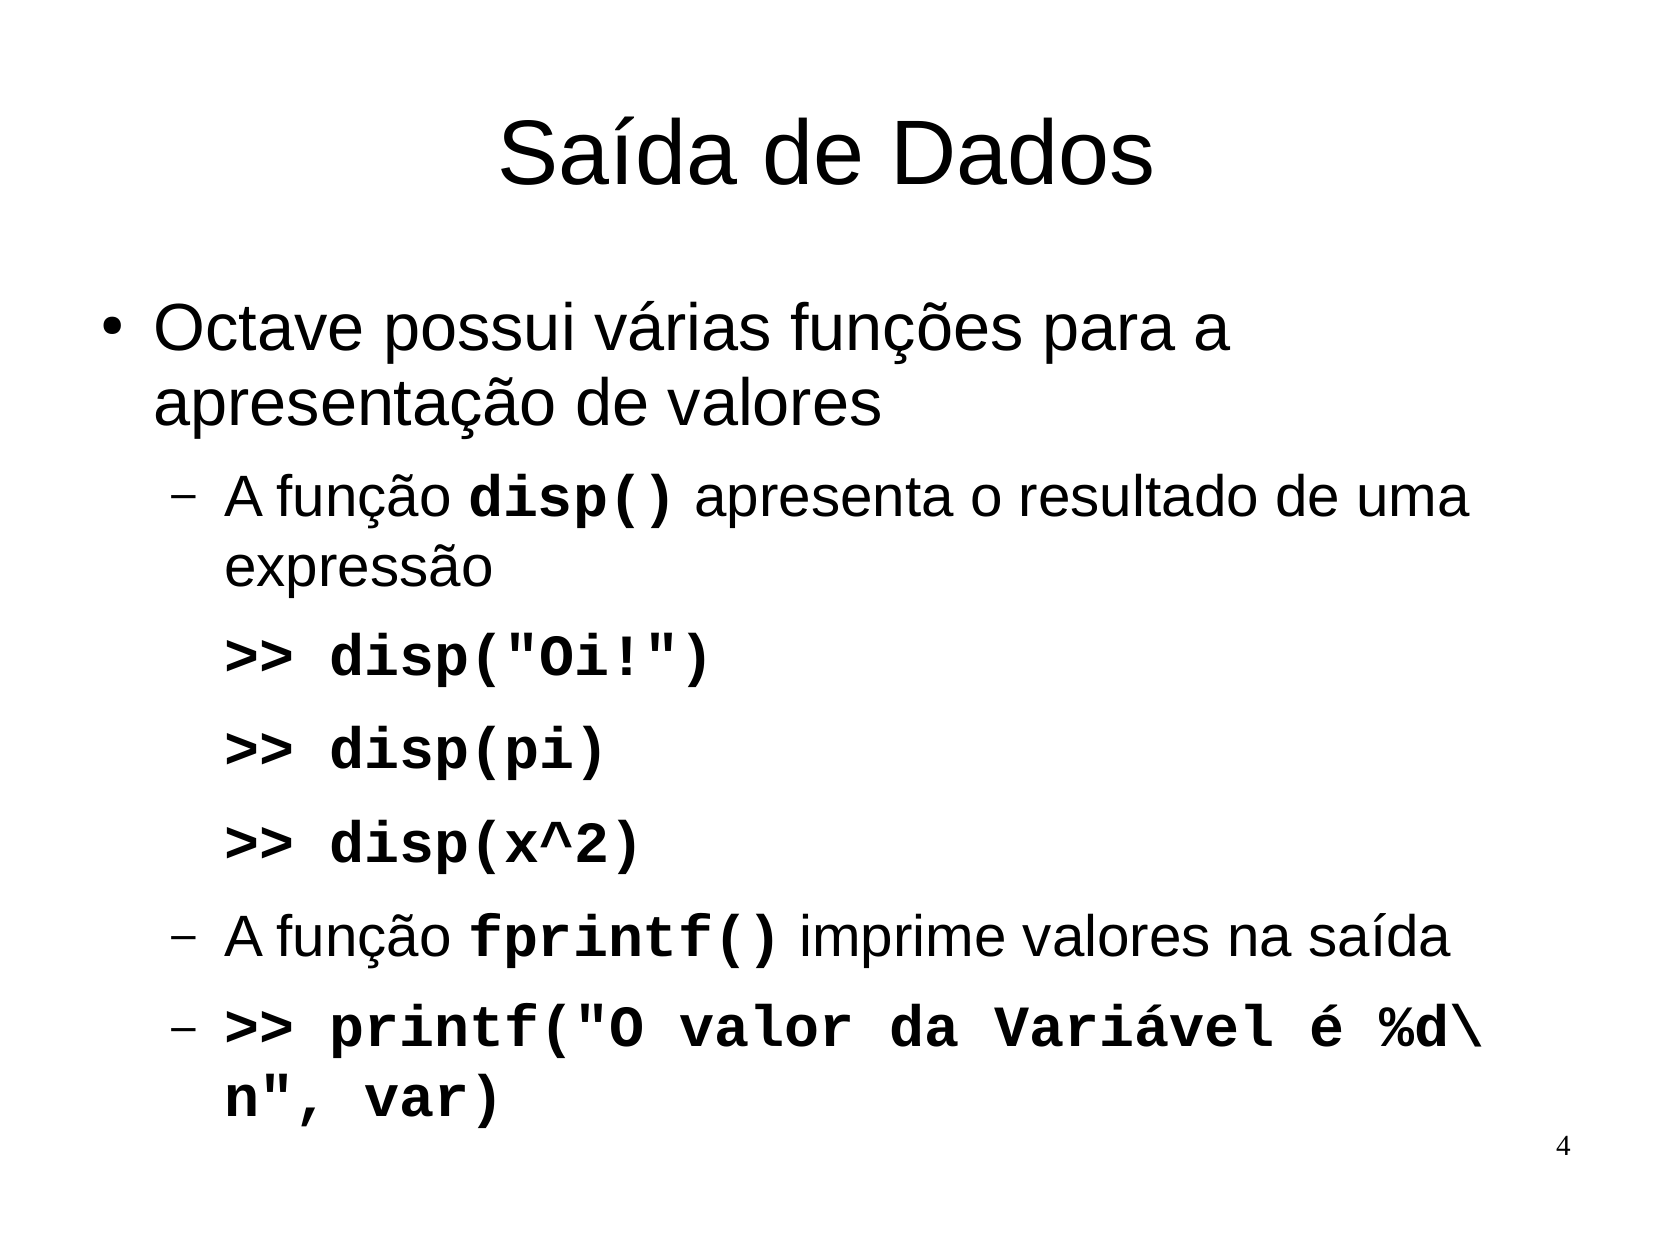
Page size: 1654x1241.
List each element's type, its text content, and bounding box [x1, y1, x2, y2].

list Octave possui várias funções para a apresentação de valores A função disp() apresenta o resultado de uma expressão >> disp("Oi!") >> disp(pi) >> disp(x^2) A função fprintf() imprime valores na saída >> printf("O valor da Variável é %d\n", var) [82, 290, 1571, 1146]
title Saída de Dados [82, 49, 1571, 257]
